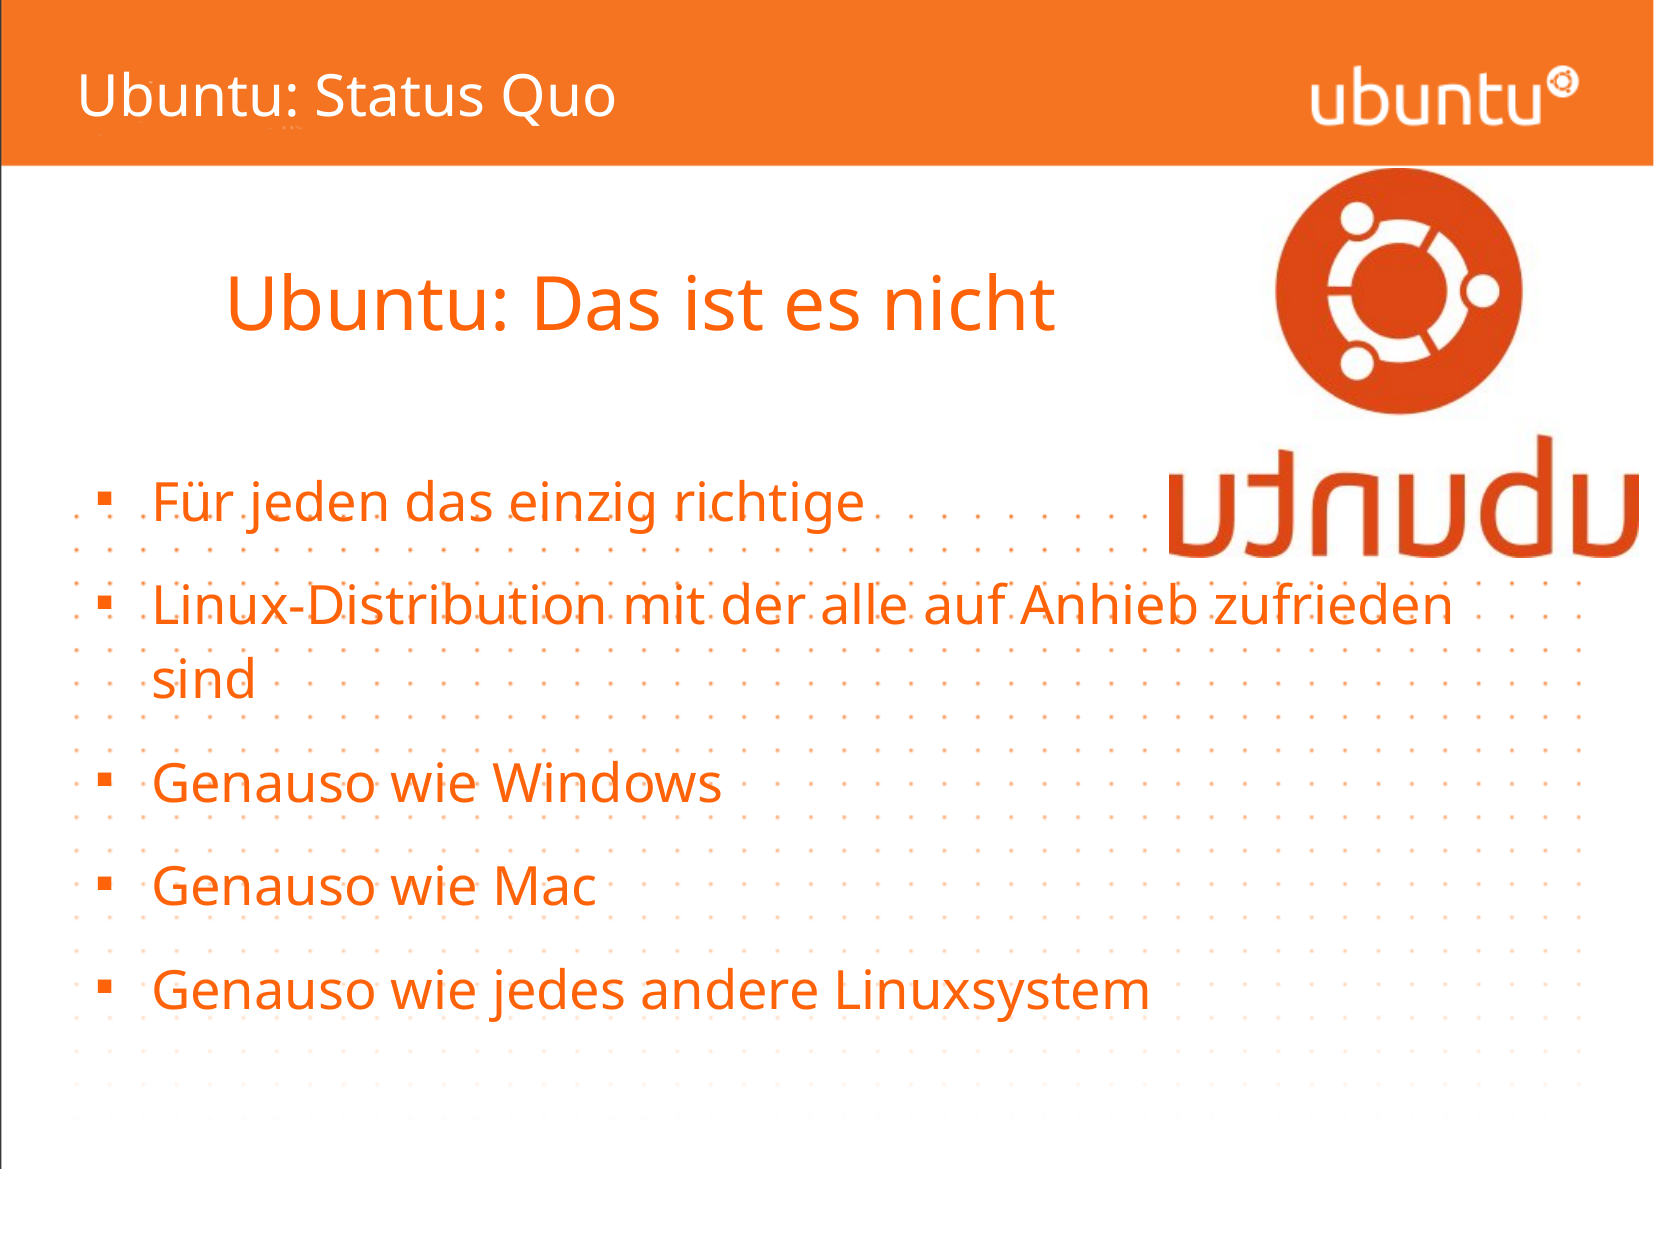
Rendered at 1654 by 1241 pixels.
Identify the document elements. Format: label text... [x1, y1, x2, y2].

title Ubuntu: Status Quo [76, 29, 1565, 158]
text_box Ubuntu: Das ist es nicht [209, 242, 1169, 432]
picture [0, 0, 1654, 1169]
subtitle Für jeden das einzig richtige Linux-Distribution mit der alle auf Anhieb zufrieden sind Genauso wie Windows Genauso wie Mac Genauso wie jedes andere Linuxsystem [80, 432, 1569, 1241]
